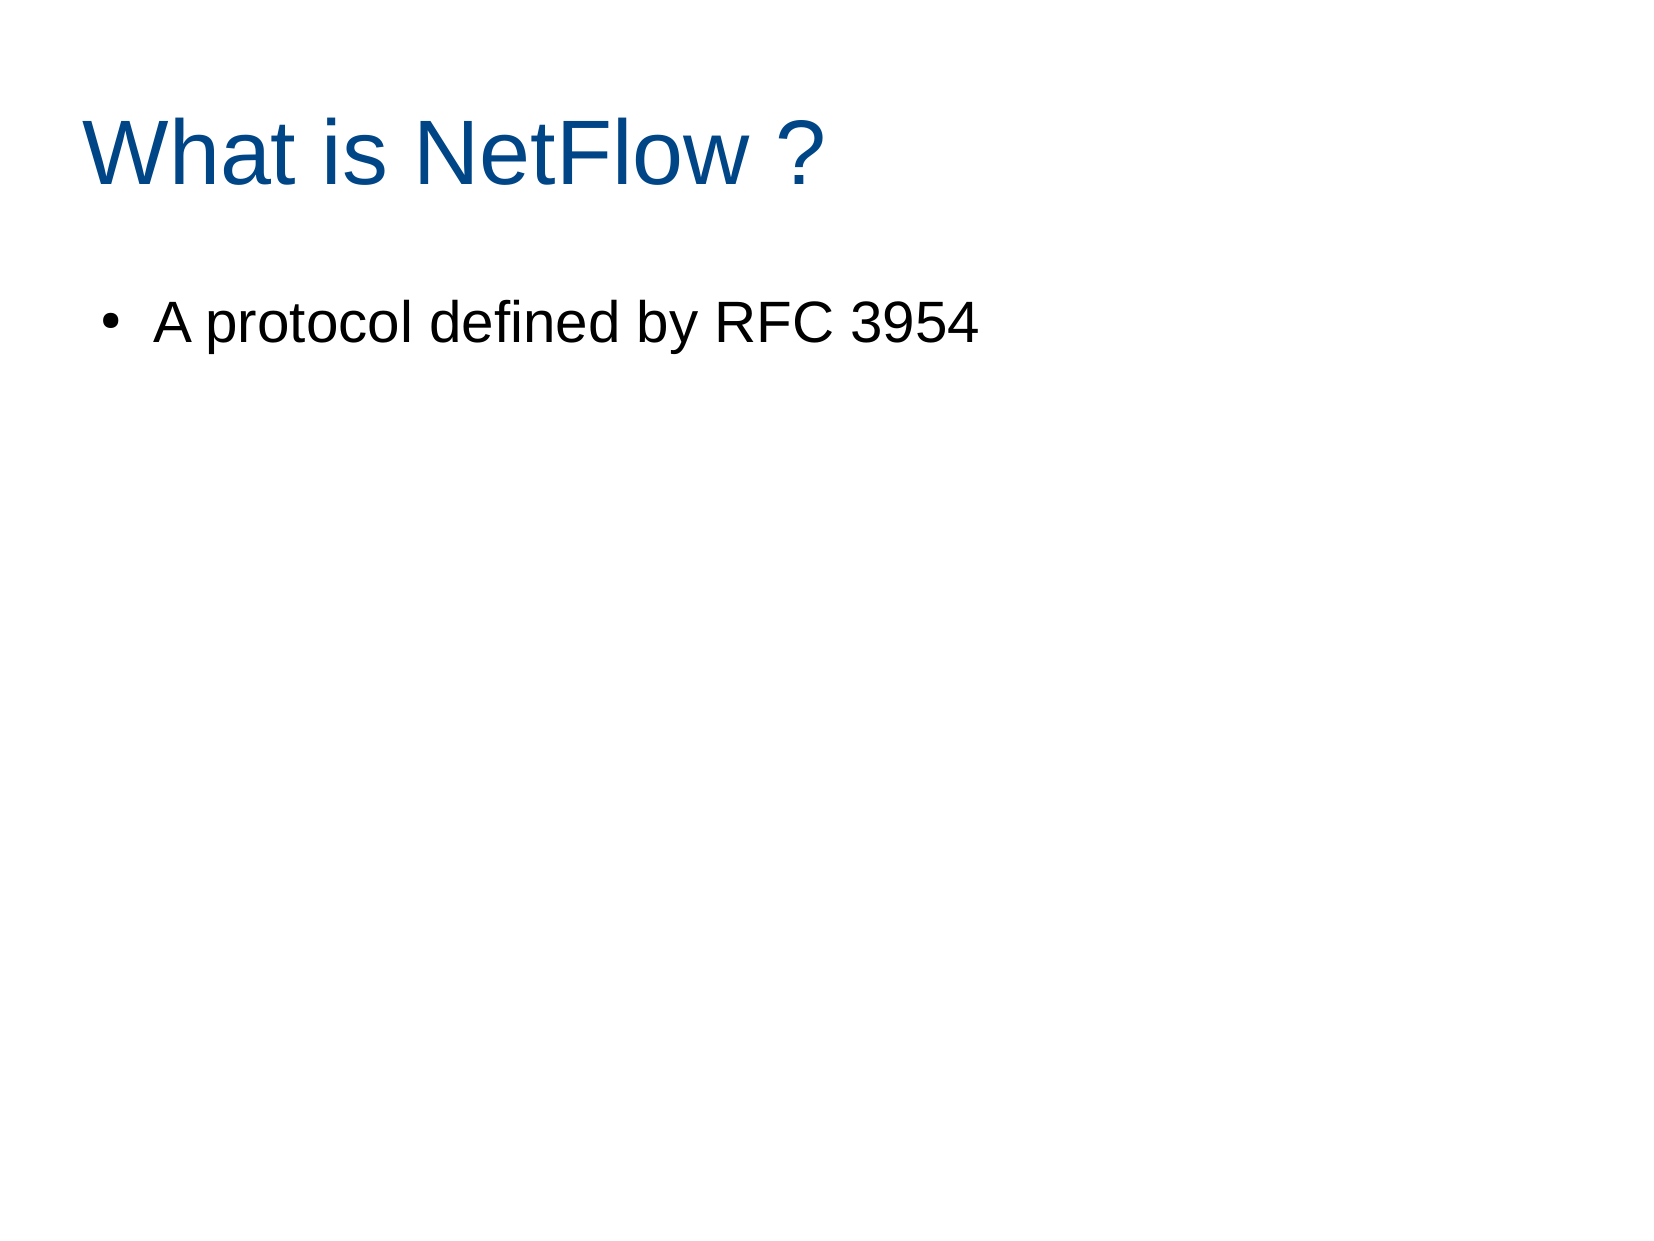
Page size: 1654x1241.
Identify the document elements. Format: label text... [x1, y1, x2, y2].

list A protocol defined by RFC 3954 [82, 290, 1571, 1094]
title What is NetFlow ? [82, 56, 1571, 250]
